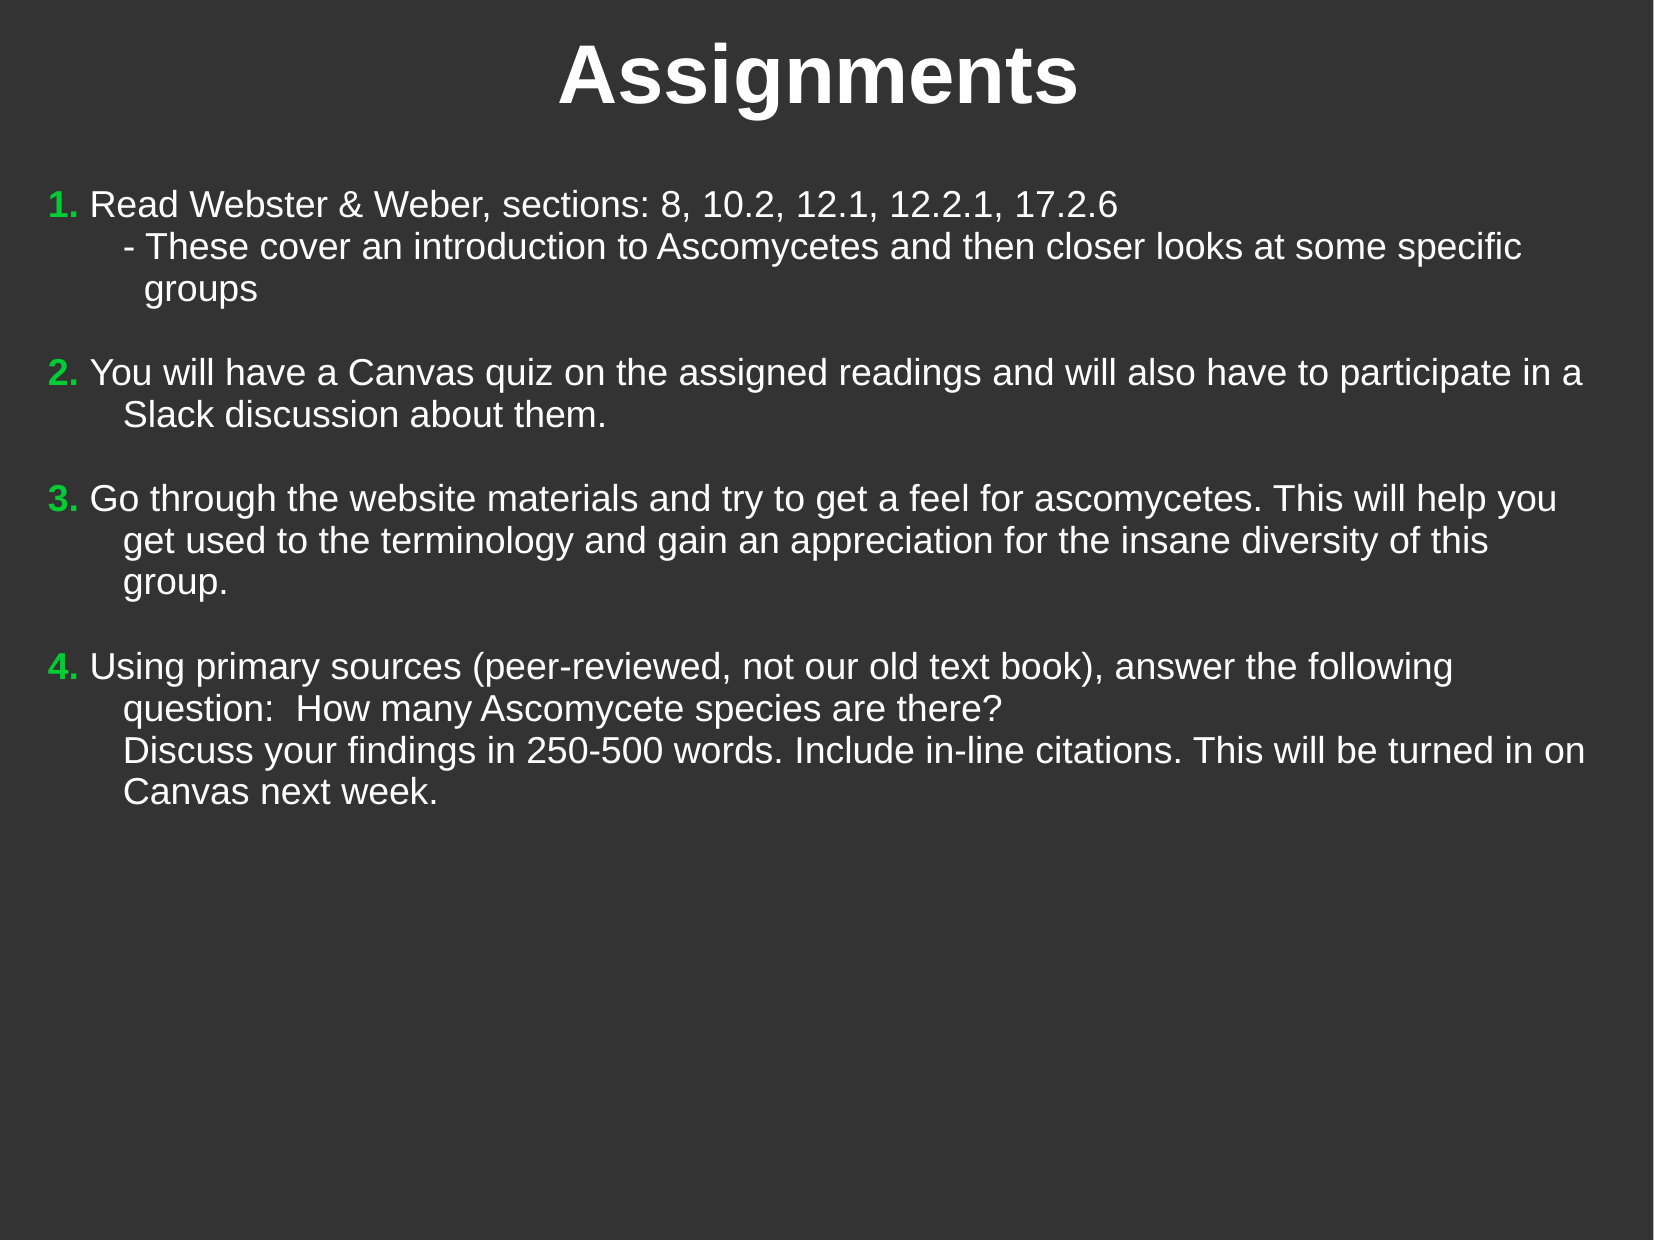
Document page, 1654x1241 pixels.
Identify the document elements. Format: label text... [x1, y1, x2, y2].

text_box Assignments [21, 21, 1617, 129]
text_box 1. Read Webster & Weber, sections: 8, 10.2, 12.1, 12.2.1, 17.2.6 - These cover an introduction to Ascomycetes and then closer looks at some specific groups 2. You will have a Canvas quiz on the assigned readings and will also have to participate in a Slack discussion about them. 3. Go through the website materials and try to get a feel for ascomycetes. This will help you get used to the terminology and gain an appreciation for the insane diversity of this group. 4. Using primary sources (peer-reviewed, not our old text book), answer the following question: How many Ascomycete species are there? Discuss your findings in 250-500 words. Include in-line citations. This will be turned in on Canvas next week. [33, 175, 1620, 989]
